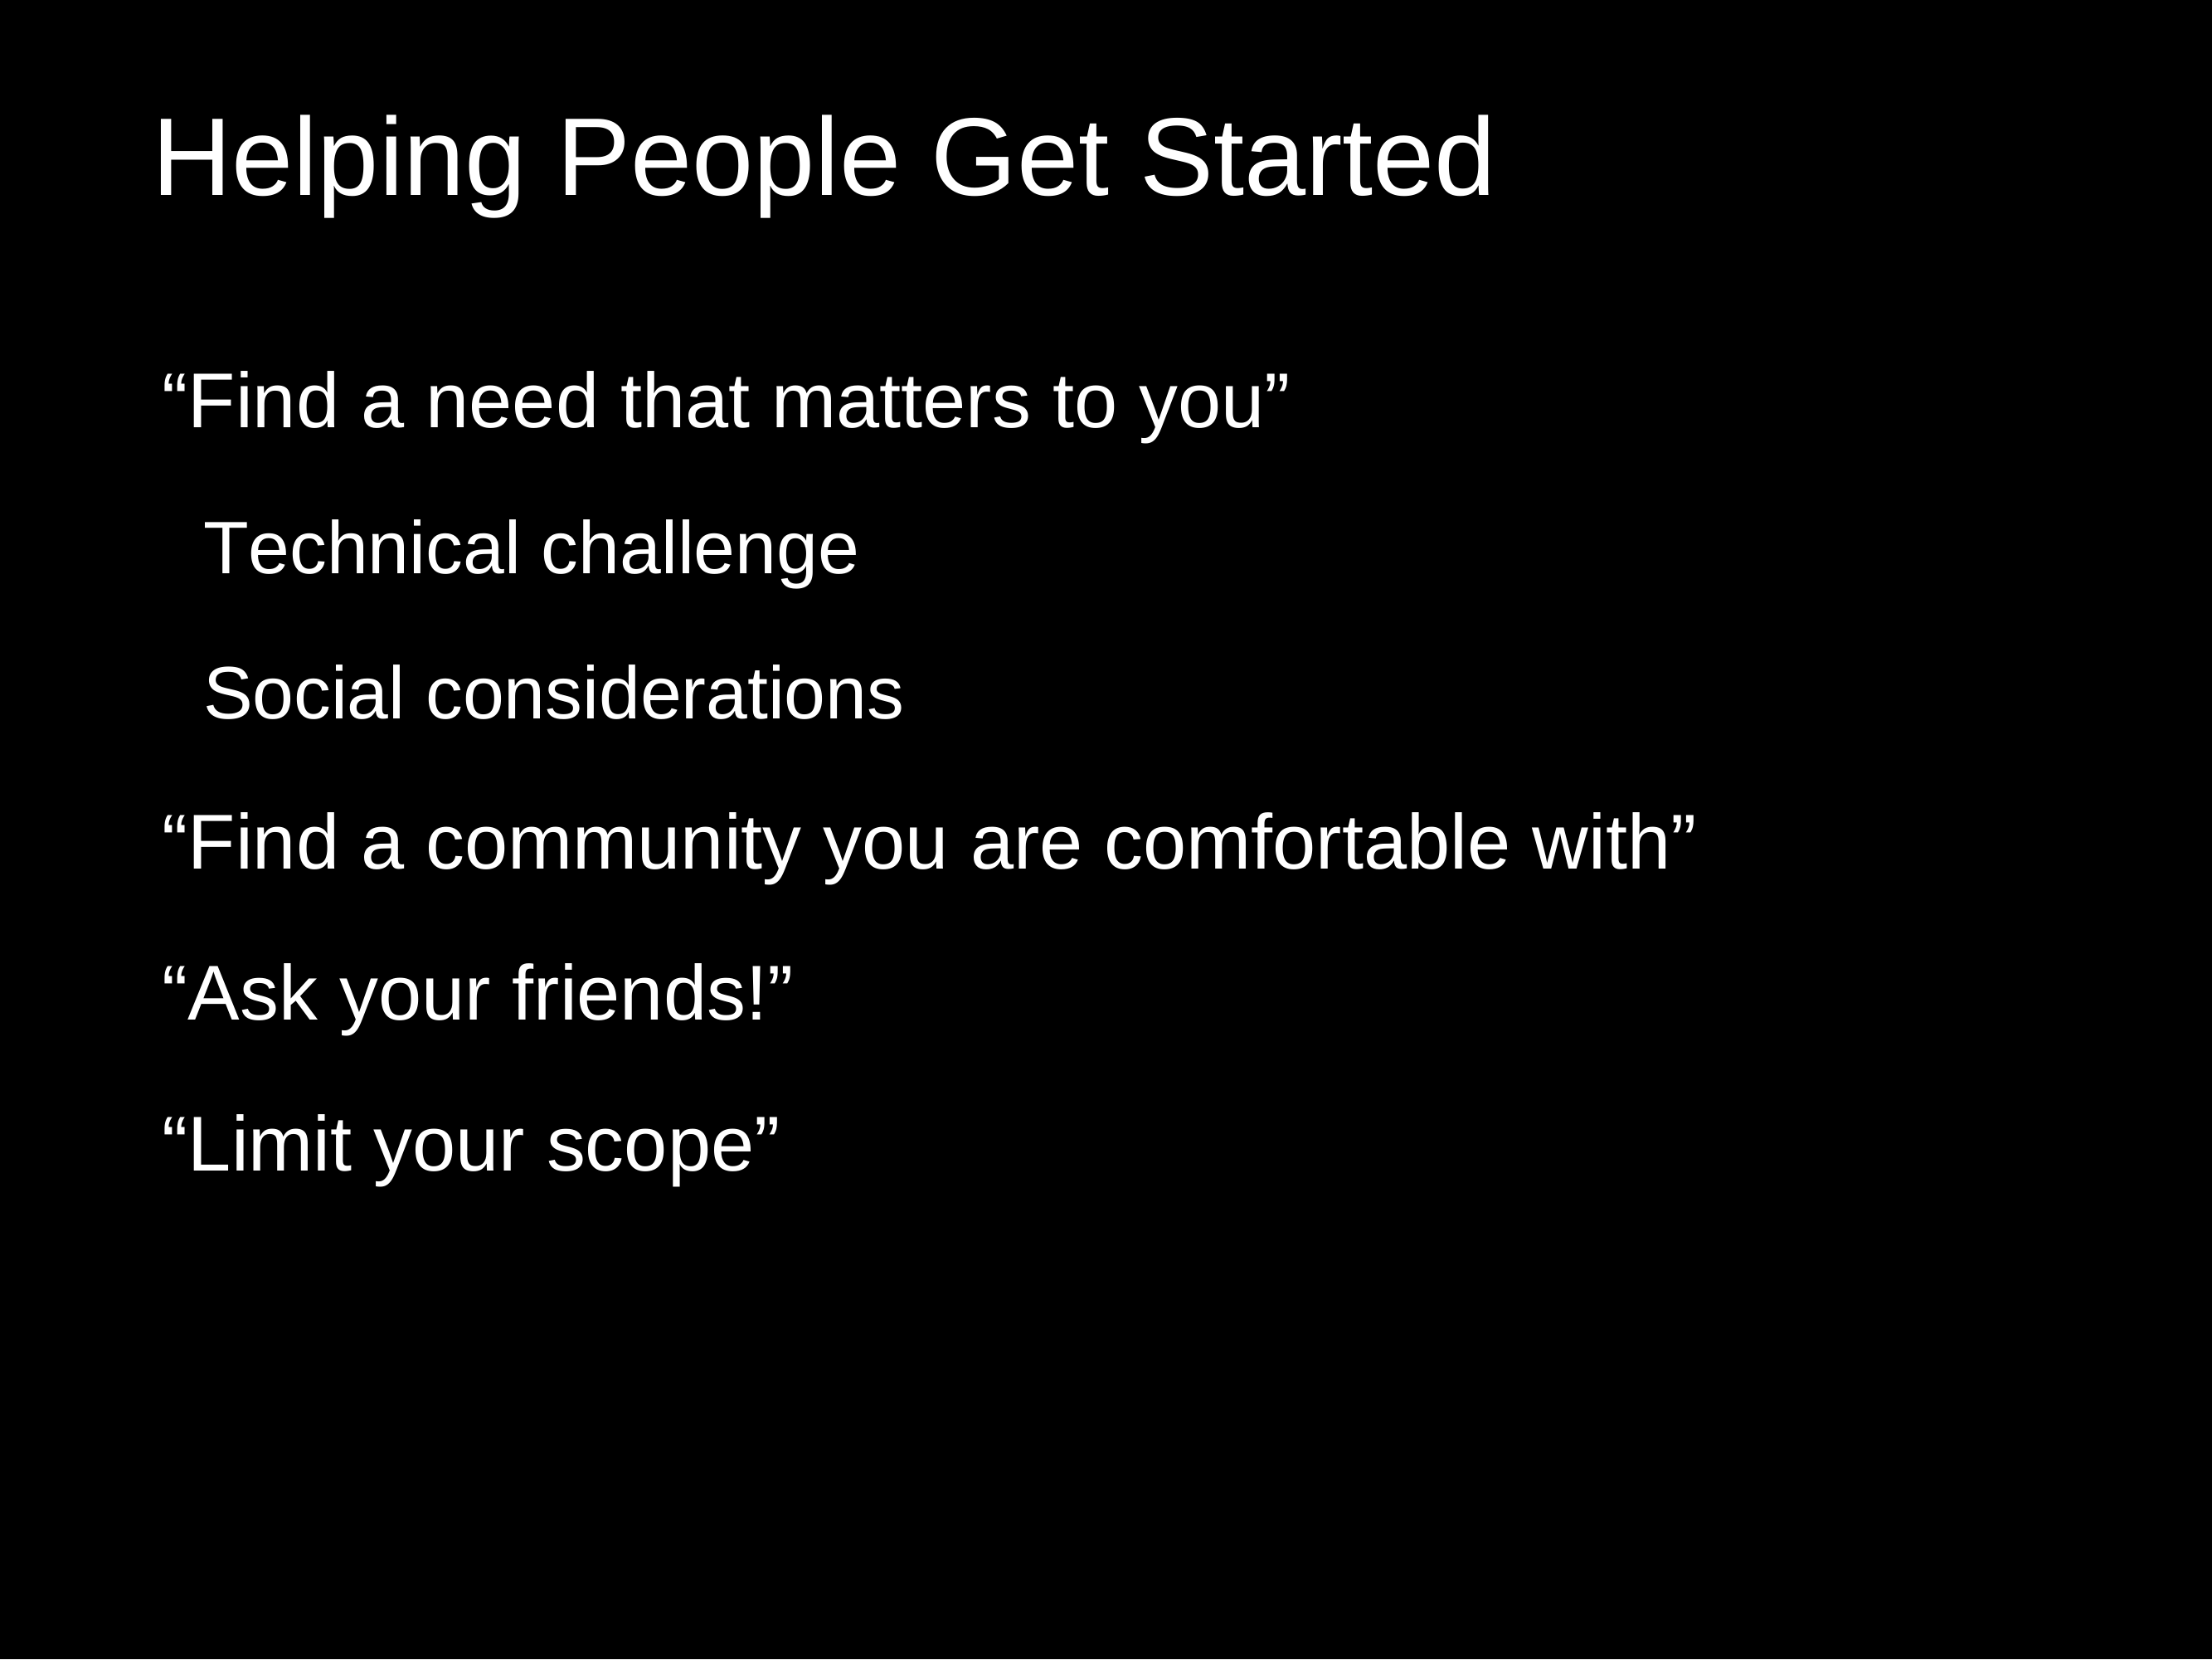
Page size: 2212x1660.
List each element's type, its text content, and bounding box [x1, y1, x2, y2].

title Helping People Get Started [152, 86, 2059, 250]
list “Find a need that matters to you” Technical challenge Social considerations “Find a community you are comfortable with” “Ask your friends!” “Limit your scope” [152, 314, 2059, 1590]
